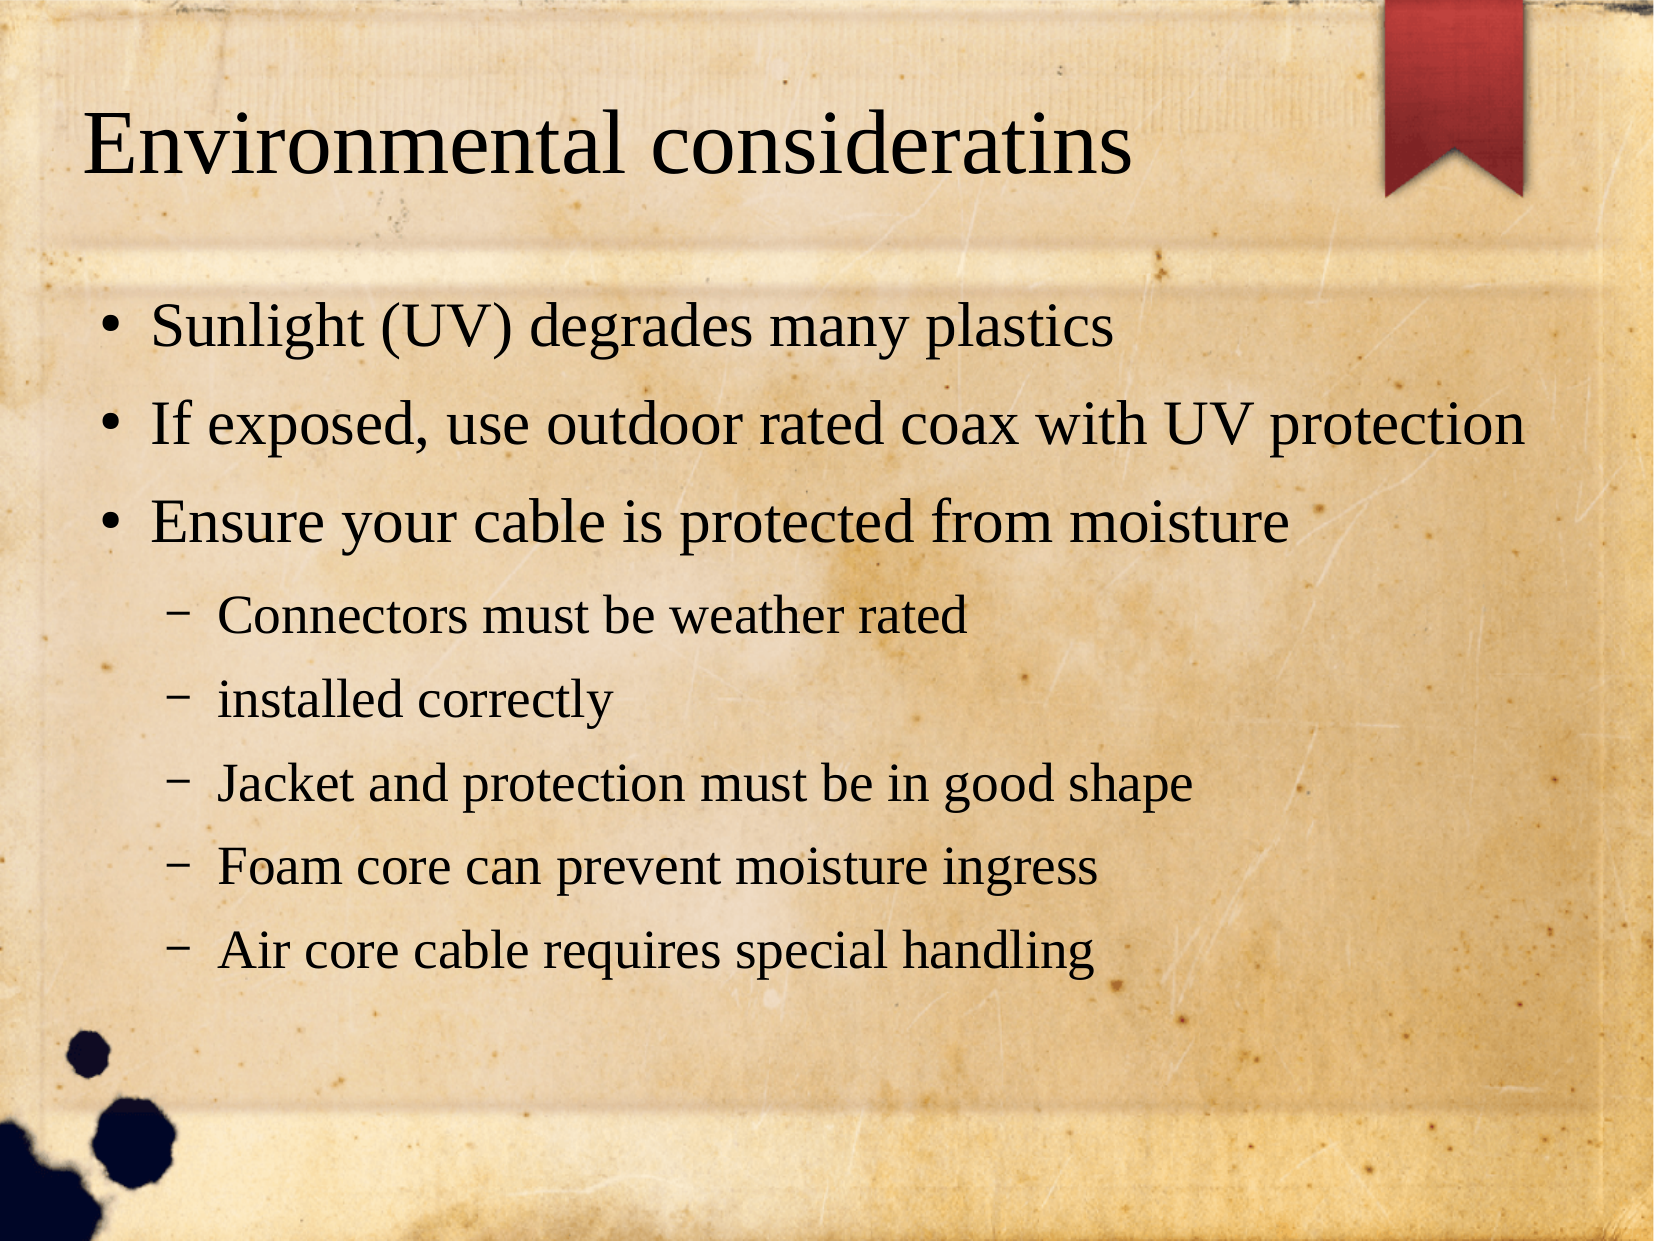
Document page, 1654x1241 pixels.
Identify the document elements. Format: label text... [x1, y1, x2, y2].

list Sunlight (UV) degrades many plastics If exposed, use outdoor rated coax with UV protection Ensure your cable is protected from moisture Connectors must be weather rated installed correctly Jacket and protection must be in good shape Foam core can prevent moisture ingress Air core cable requires special handling [82, 290, 1538, 1010]
picture [0, 0, 1654, 1241]
title Environmental consideratins [82, 49, 1347, 237]
